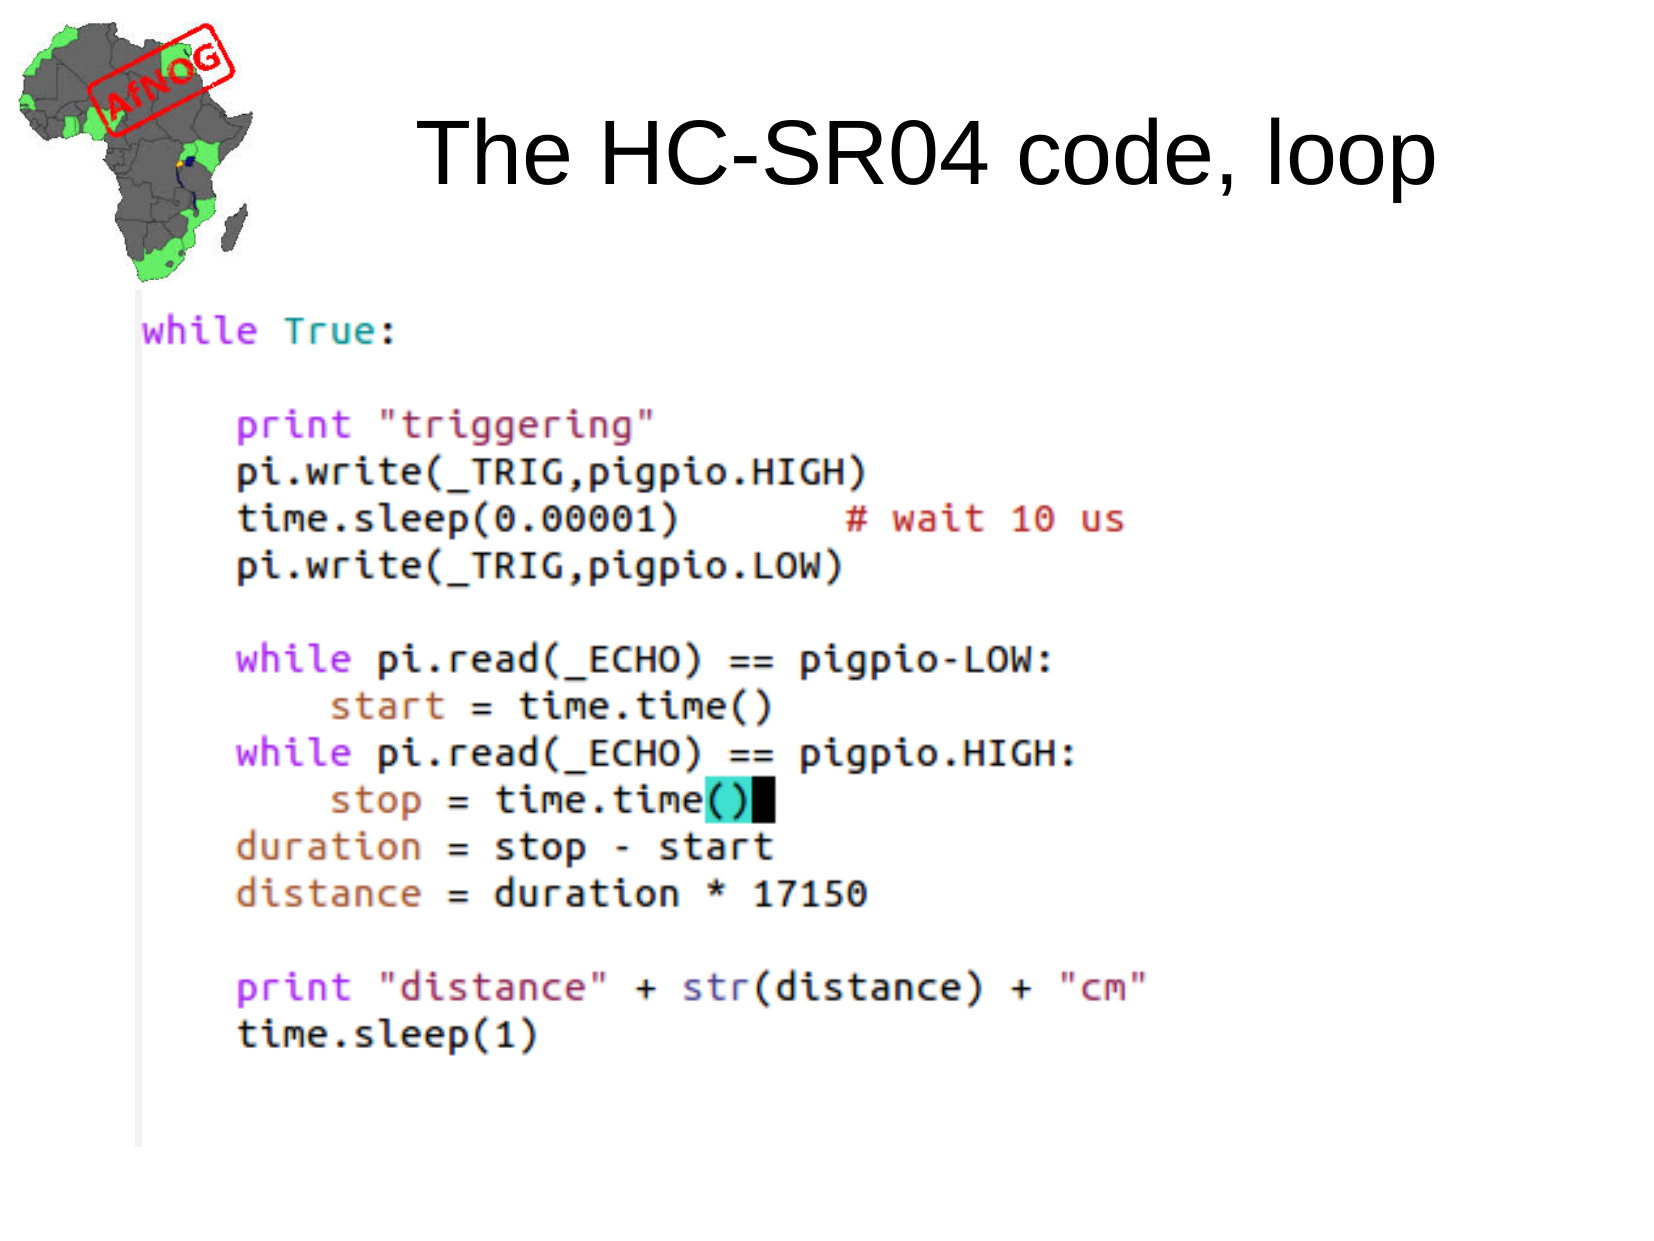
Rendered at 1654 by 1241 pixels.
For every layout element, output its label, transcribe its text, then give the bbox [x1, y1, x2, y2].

picture [9, 0, 1321, 1147]
title The HC-SR04 code, loop [285, 49, 1571, 257]
